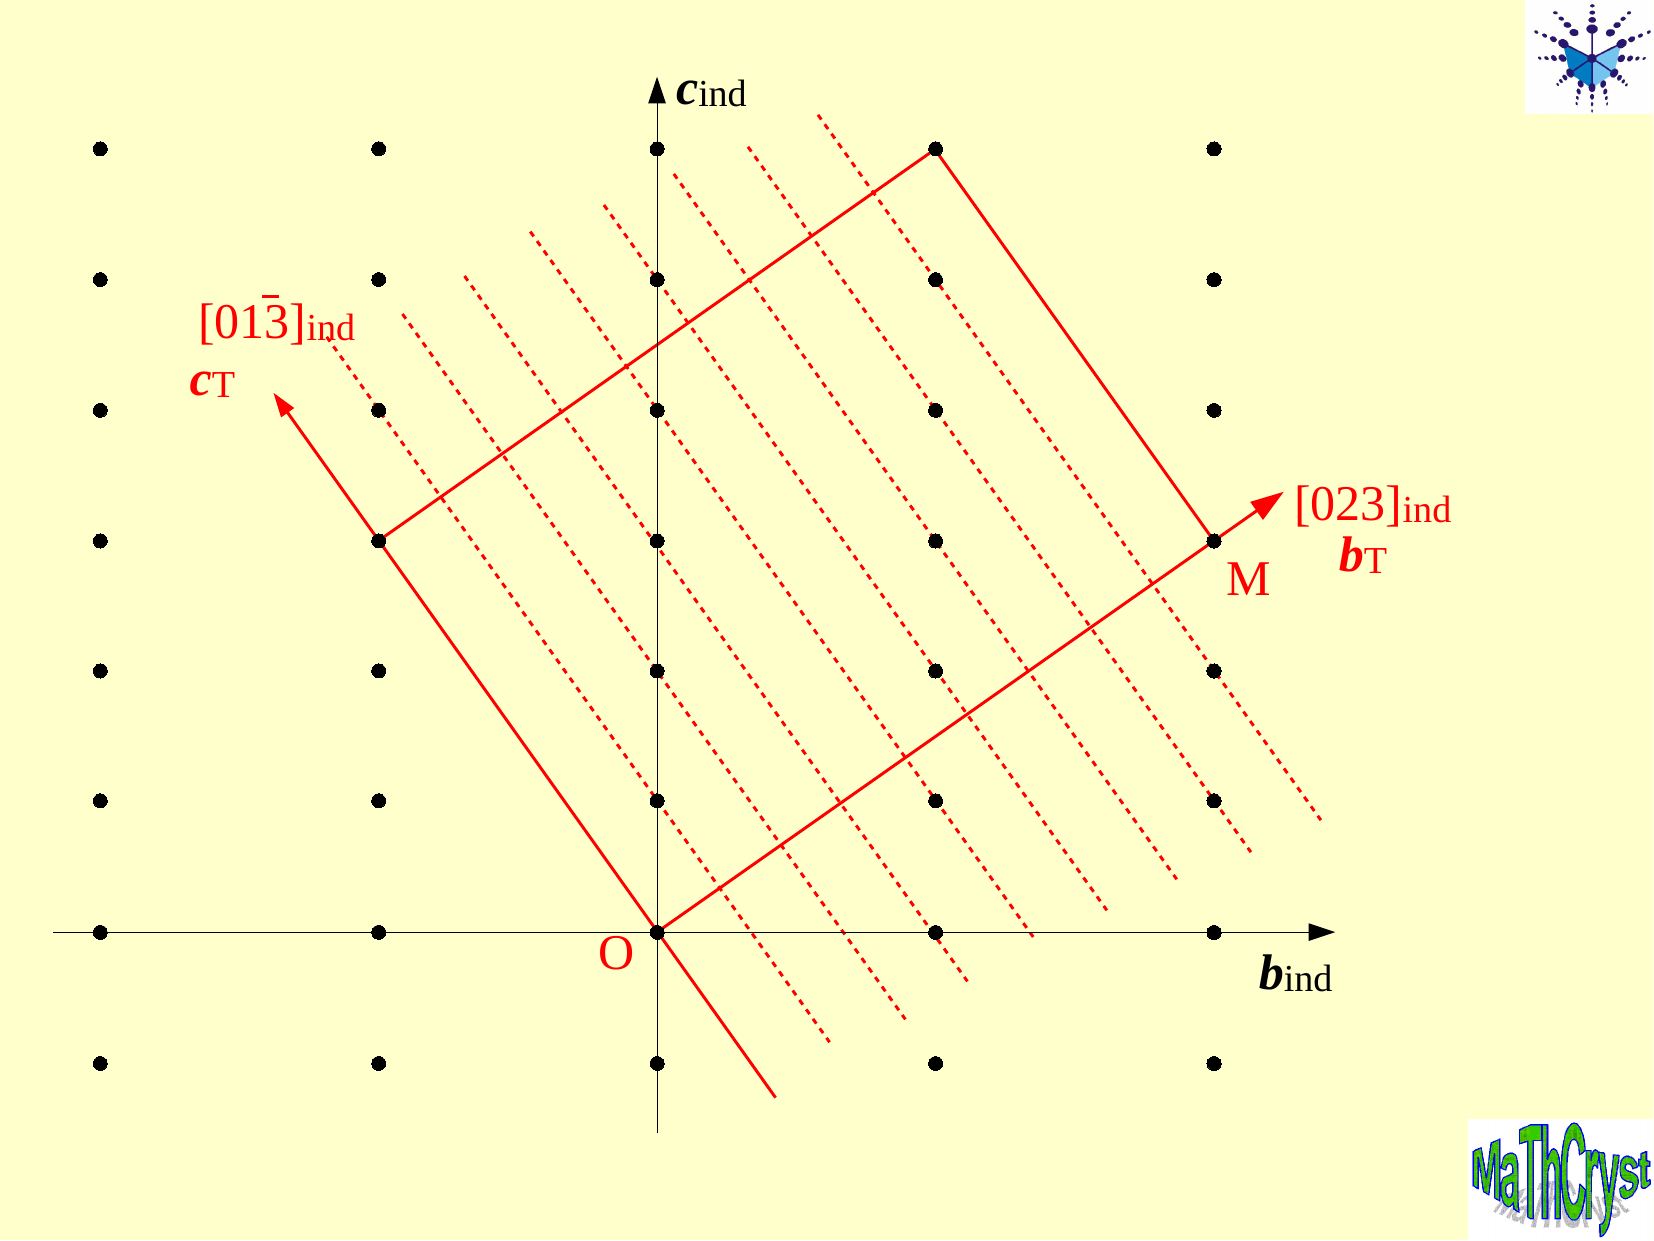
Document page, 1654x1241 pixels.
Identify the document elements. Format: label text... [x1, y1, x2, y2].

text_box M [1226, 550, 1272, 608]
text_box [013]ind [198, 294, 355, 360]
text_box bind [1258, 945, 1333, 1012]
text_box [371, 663, 386, 678]
text_box O [598, 924, 635, 982]
text_box [650, 1056, 665, 1071]
text_box [023]ind [1294, 475, 1451, 542]
text_box [93, 403, 108, 418]
text_box [1206, 793, 1222, 808]
text_box [928, 663, 943, 679]
text_box [371, 533, 386, 548]
text_box [93, 1056, 108, 1071]
picture [1468, 1119, 1654, 1241]
text_box [650, 403, 665, 418]
text_box [650, 533, 665, 549]
text_box [928, 925, 943, 940]
text_box [371, 793, 386, 808]
text_box [1206, 663, 1222, 679]
text_box [93, 533, 108, 549]
text_box [928, 1056, 943, 1071]
text_box cT [189, 350, 236, 417]
text_box [1206, 141, 1222, 156]
text_box [1206, 403, 1222, 418]
text_box [371, 403, 386, 418]
text_box [650, 141, 665, 156]
text_box [371, 141, 386, 156]
text_box [928, 272, 943, 287]
text_box [1206, 925, 1222, 940]
text_box [93, 925, 108, 940]
text_box [1206, 272, 1222, 287]
text_box [650, 925, 665, 940]
text_box [1206, 533, 1222, 549]
text_box [93, 272, 108, 287]
text_box bT [1338, 526, 1388, 593]
text_box [93, 141, 108, 156]
text_box [928, 533, 943, 549]
text_box [1206, 1056, 1222, 1071]
text_box [650, 663, 665, 679]
text_box [93, 793, 108, 808]
text_box [371, 272, 386, 287]
text_box [650, 793, 665, 808]
text_box [928, 793, 943, 808]
text_box [650, 272, 665, 287]
text_box [371, 1056, 386, 1071]
text_box [928, 141, 943, 156]
text_box [928, 403, 943, 418]
text_box [93, 663, 108, 679]
text_box [371, 925, 386, 940]
text_box cind [676, 59, 747, 126]
picture [1525, 0, 1654, 114]
